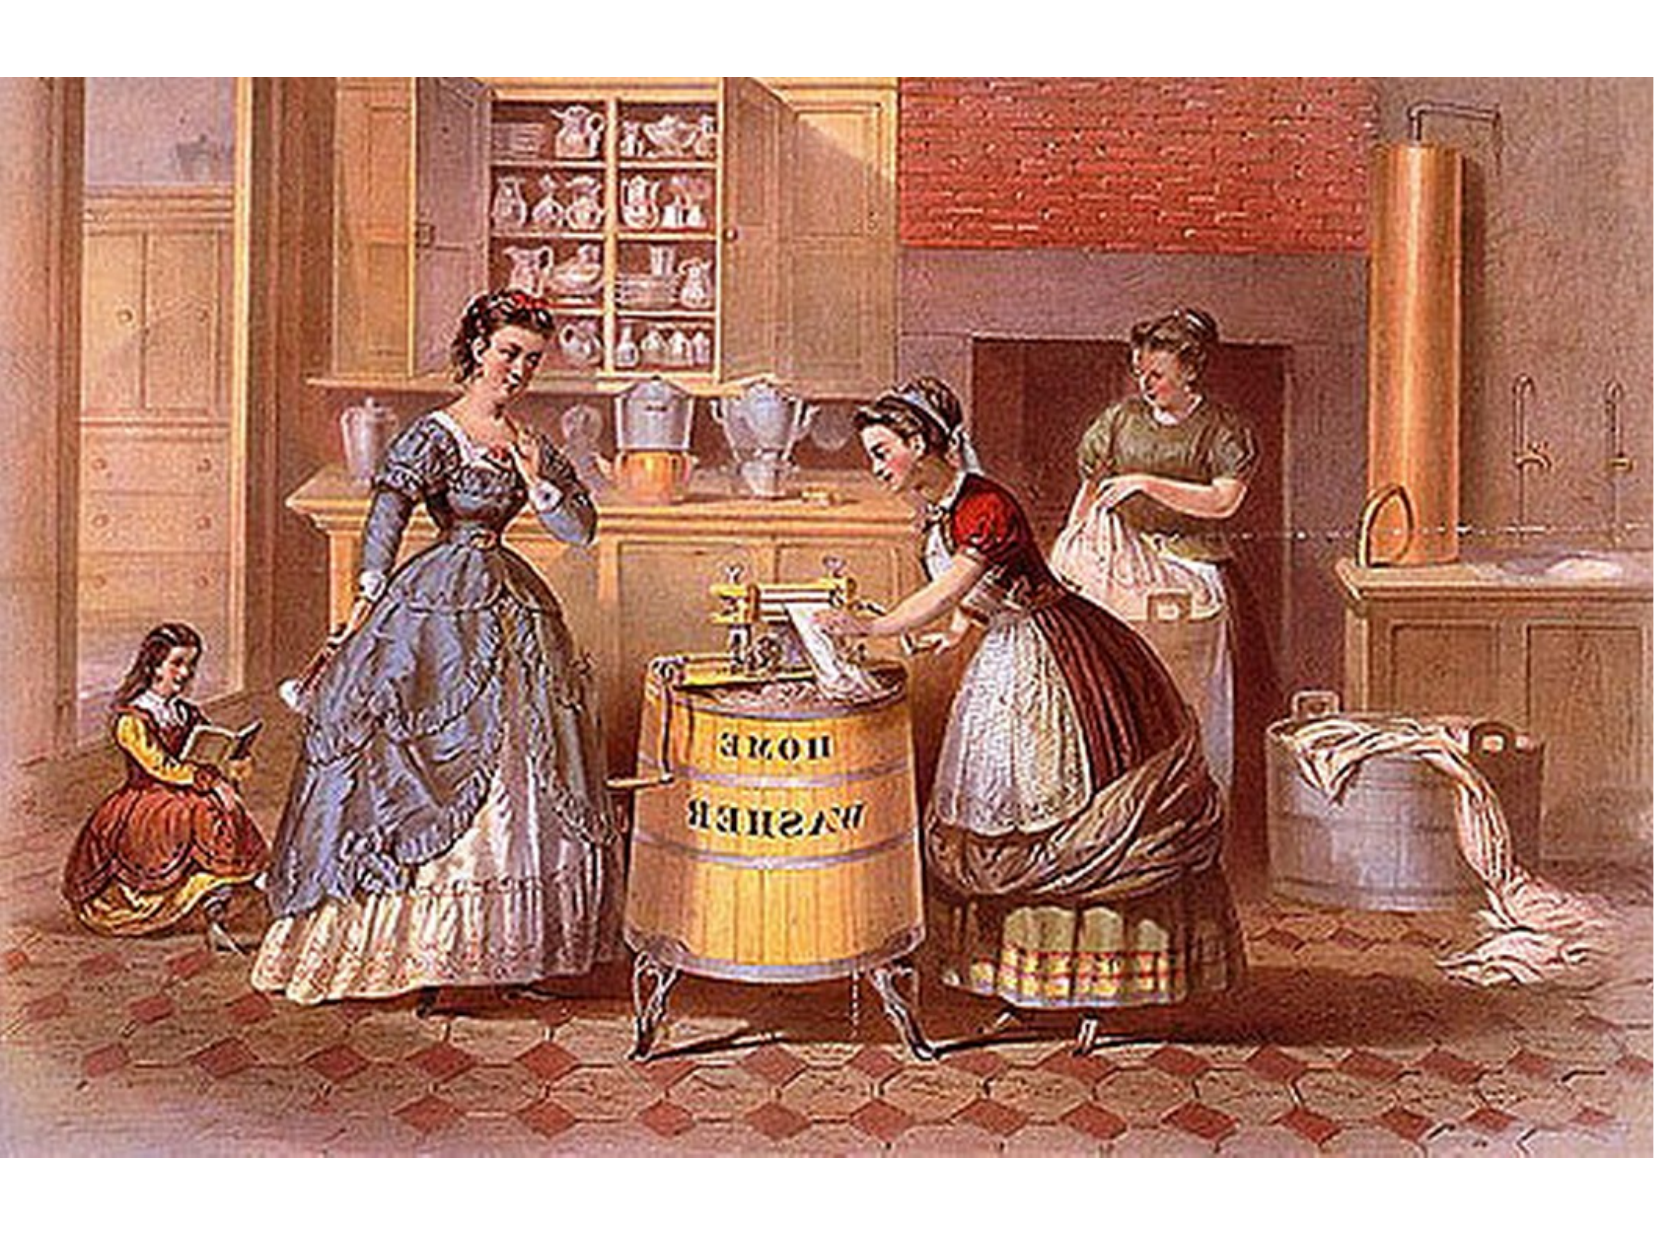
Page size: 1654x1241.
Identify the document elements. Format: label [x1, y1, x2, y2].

picture [0, 77, 1654, 1158]
